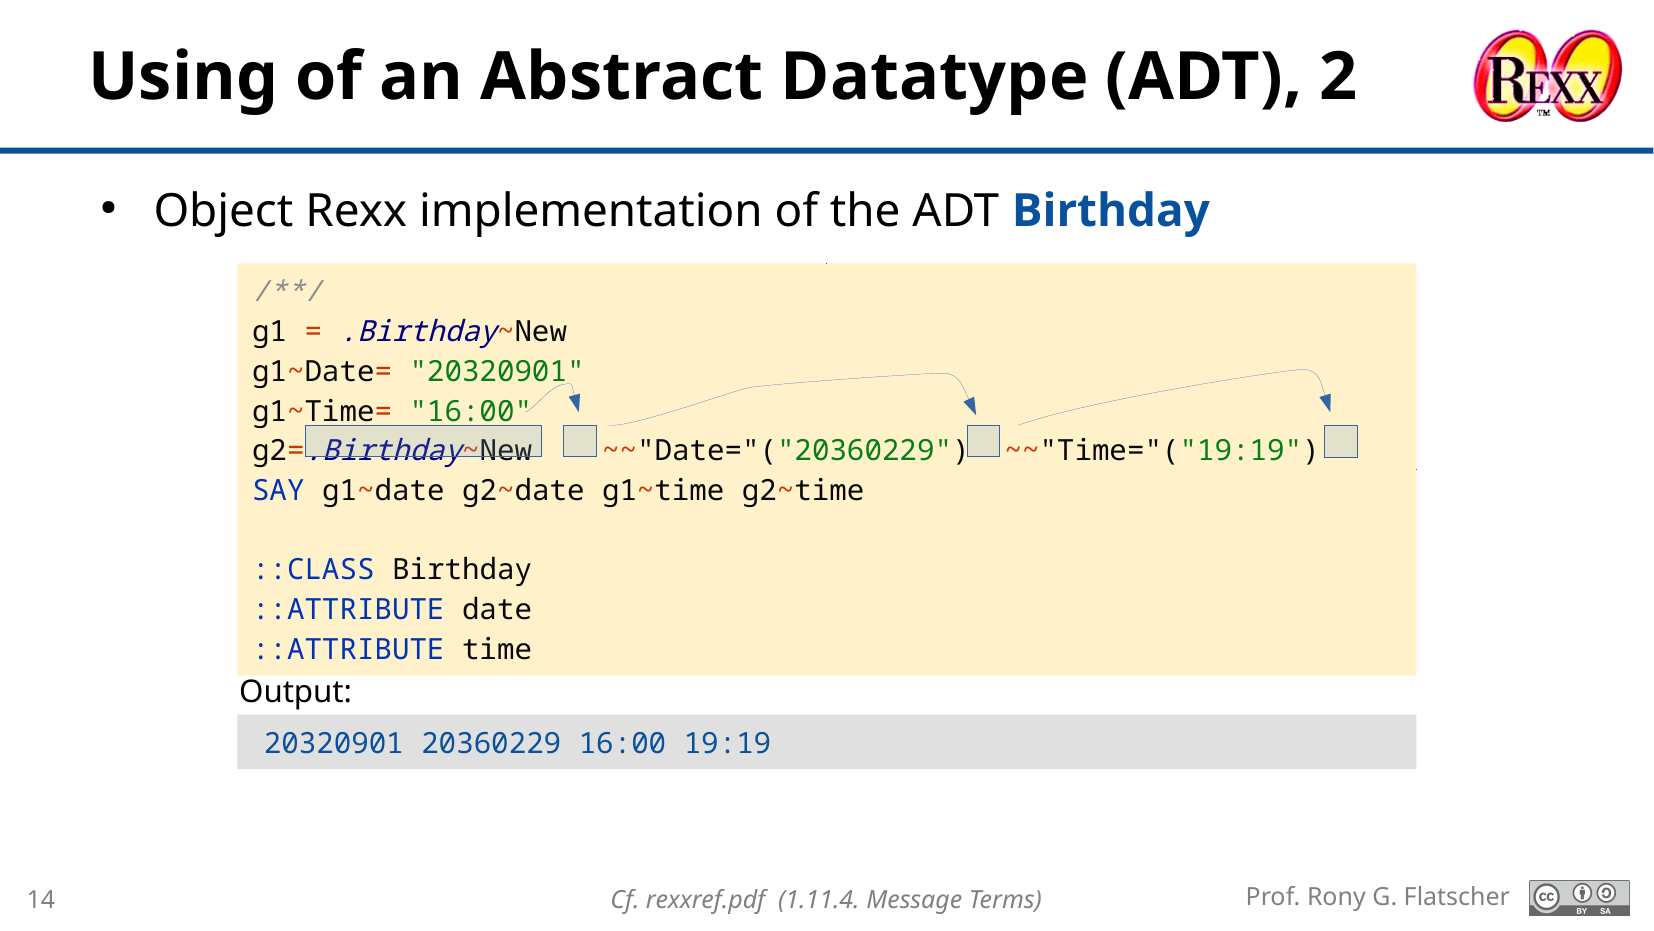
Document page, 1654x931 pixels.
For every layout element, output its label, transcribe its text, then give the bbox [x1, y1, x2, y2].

text_box [1324, 425, 1358, 458]
text_box [563, 425, 597, 457]
text_box Cf. rexxref.pdf (1.11.4. Message Terms) [0, 874, 1654, 922]
list Object Rexx implementation of the ADT Birthday [82, 177, 1571, 857]
text_box [305, 425, 542, 457]
text_box 20320901 20360229 16:00 19:19 [237, 714, 1417, 768]
text_box [967, 425, 1000, 457]
text_box Output: [224, 661, 390, 718]
title Using of an Abstract Datatype (ADT), 2 [29, 0, 1654, 148]
text_box /**/ g1 = .Birthday~New g1~Date= "20320901" g1~Time= "16:00" g2=.Birthday~New ~~"Date="("20360229") ~~"Time="("19:19") SAY g1~date g2~date g1~time g2~time ::CLASS Birthday ::ATTRIBUTE date ::ATTRIBUTE time [237, 263, 1417, 658]
